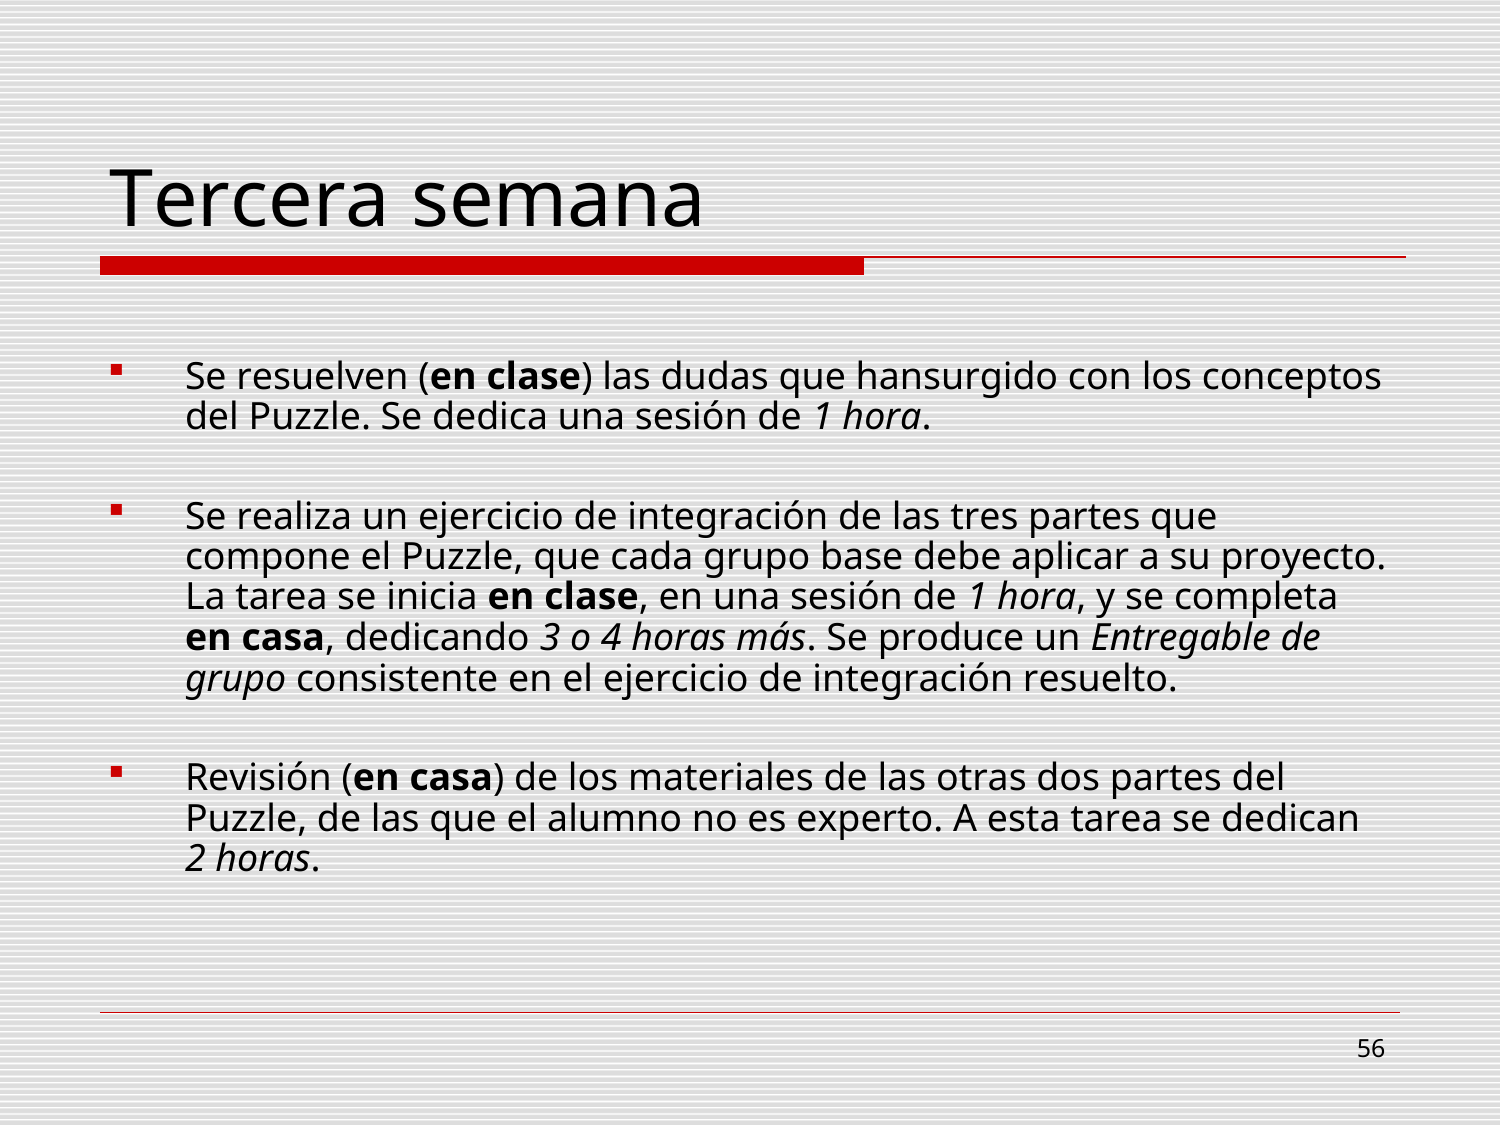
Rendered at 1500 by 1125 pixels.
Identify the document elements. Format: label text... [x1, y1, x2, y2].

picture [0, 0, 1500, 1125]
list Se resuelven (en clase) las dudas que hansurgido con los conceptos del Puzzle. Se dedica una sesión de 1 hora. Se realiza un ejercicio de integración de las tres partes que compone el Puzzle, que cada grupo base debe aplicar a su proyecto. La tarea se inicia en clase, en una sesión de 1 hora, y se completa en casa, dedicando 3 o 4 horas más. Se produce un Entregable de grupo consistente en el ejercicio de integración resuelto. Revisión (en casa) de los materiales de las otras dos partes del Puzzle, de las que el alumno no es experto. A esta tarea se dedican 2 horas. [92, 287, 1406, 988]
text_box <número> [1074, 1024, 1401, 1103]
title Tercera semana [94, 49, 1407, 250]
